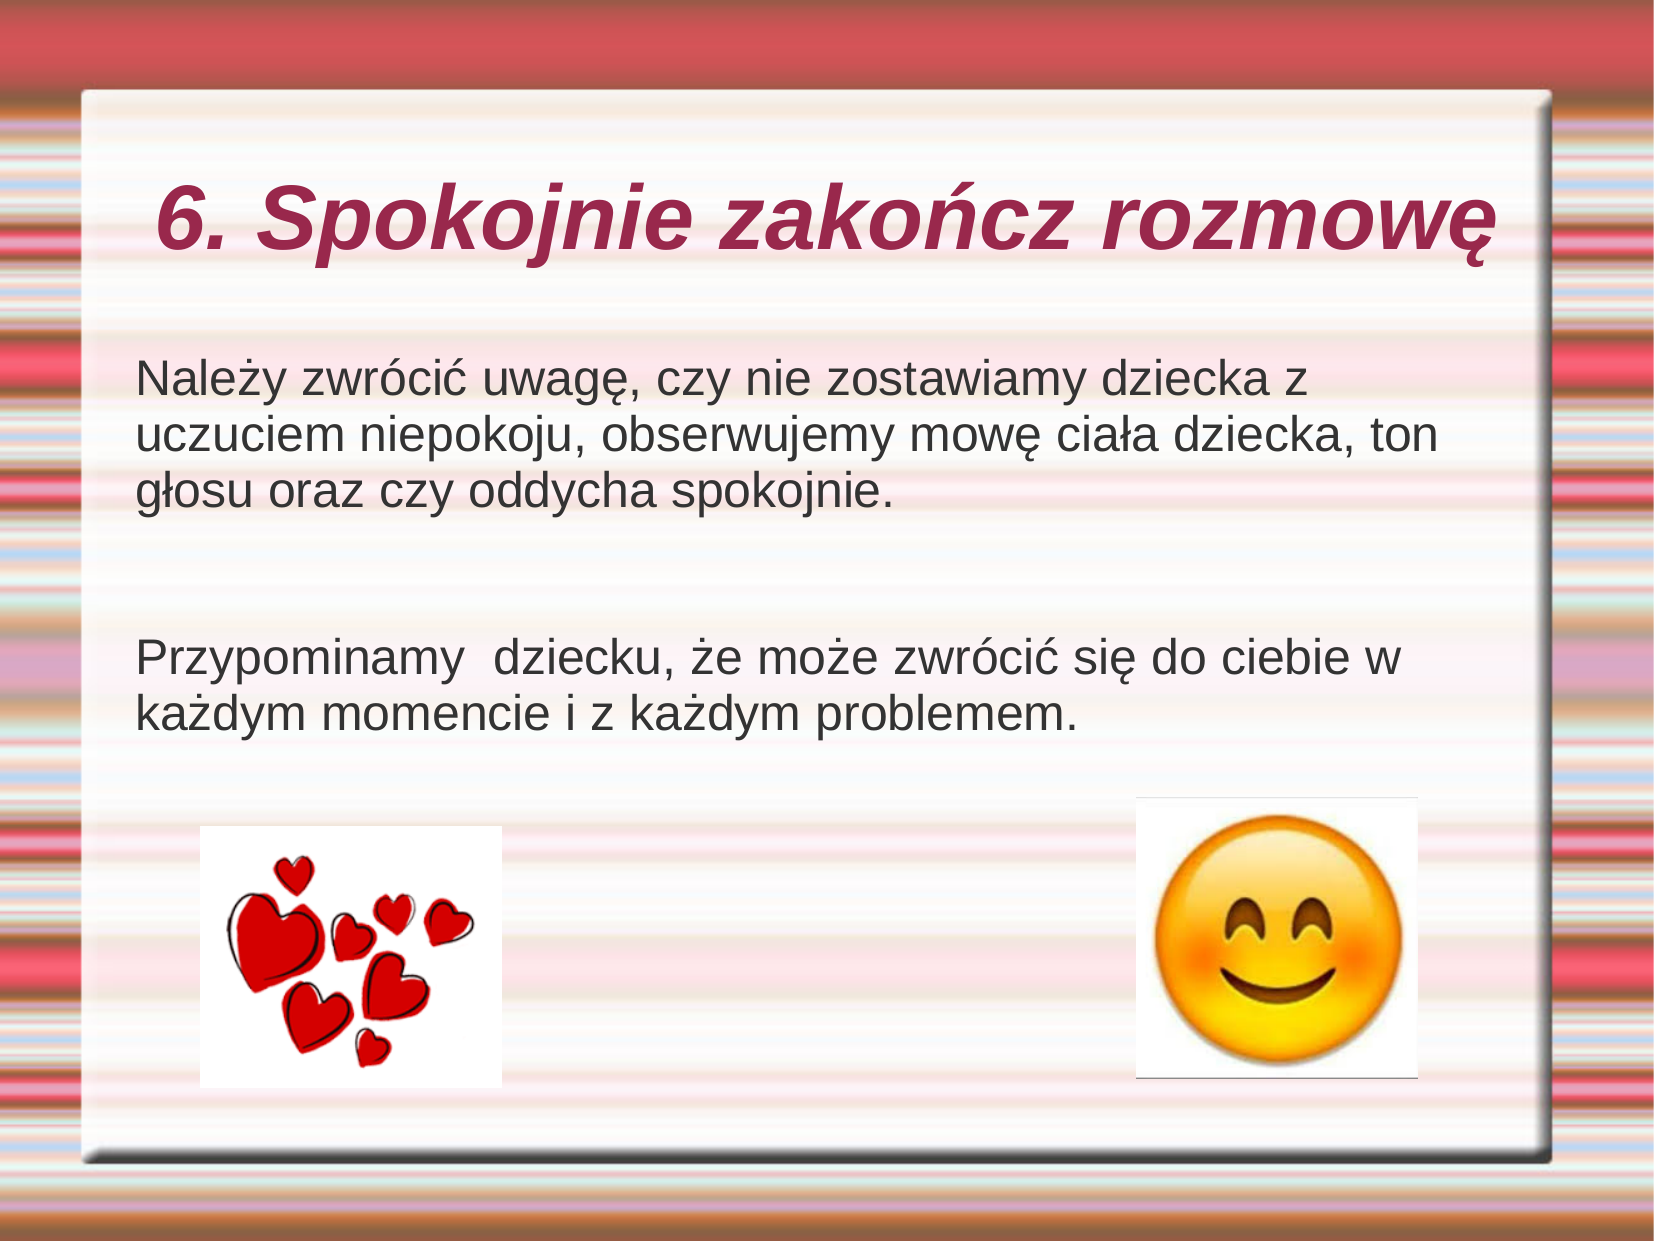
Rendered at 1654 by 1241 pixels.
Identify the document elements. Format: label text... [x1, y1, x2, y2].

title 6. Spokojnie zakończ rozmowę [121, 114, 1534, 322]
picture [0, 0, 1654, 1241]
list Należy zwrócić uwagę, czy nie zostawiamy dziecka z uczuciem niepokoju, obserwujemy mowę ciała dziecka, ton głosu oraz czy oddycha spokojnie. Przypominamy dziecku, że może zwrócić się do ciebie w każdym momencie i z każdym problemem. [134, 350, 1516, 1133]
